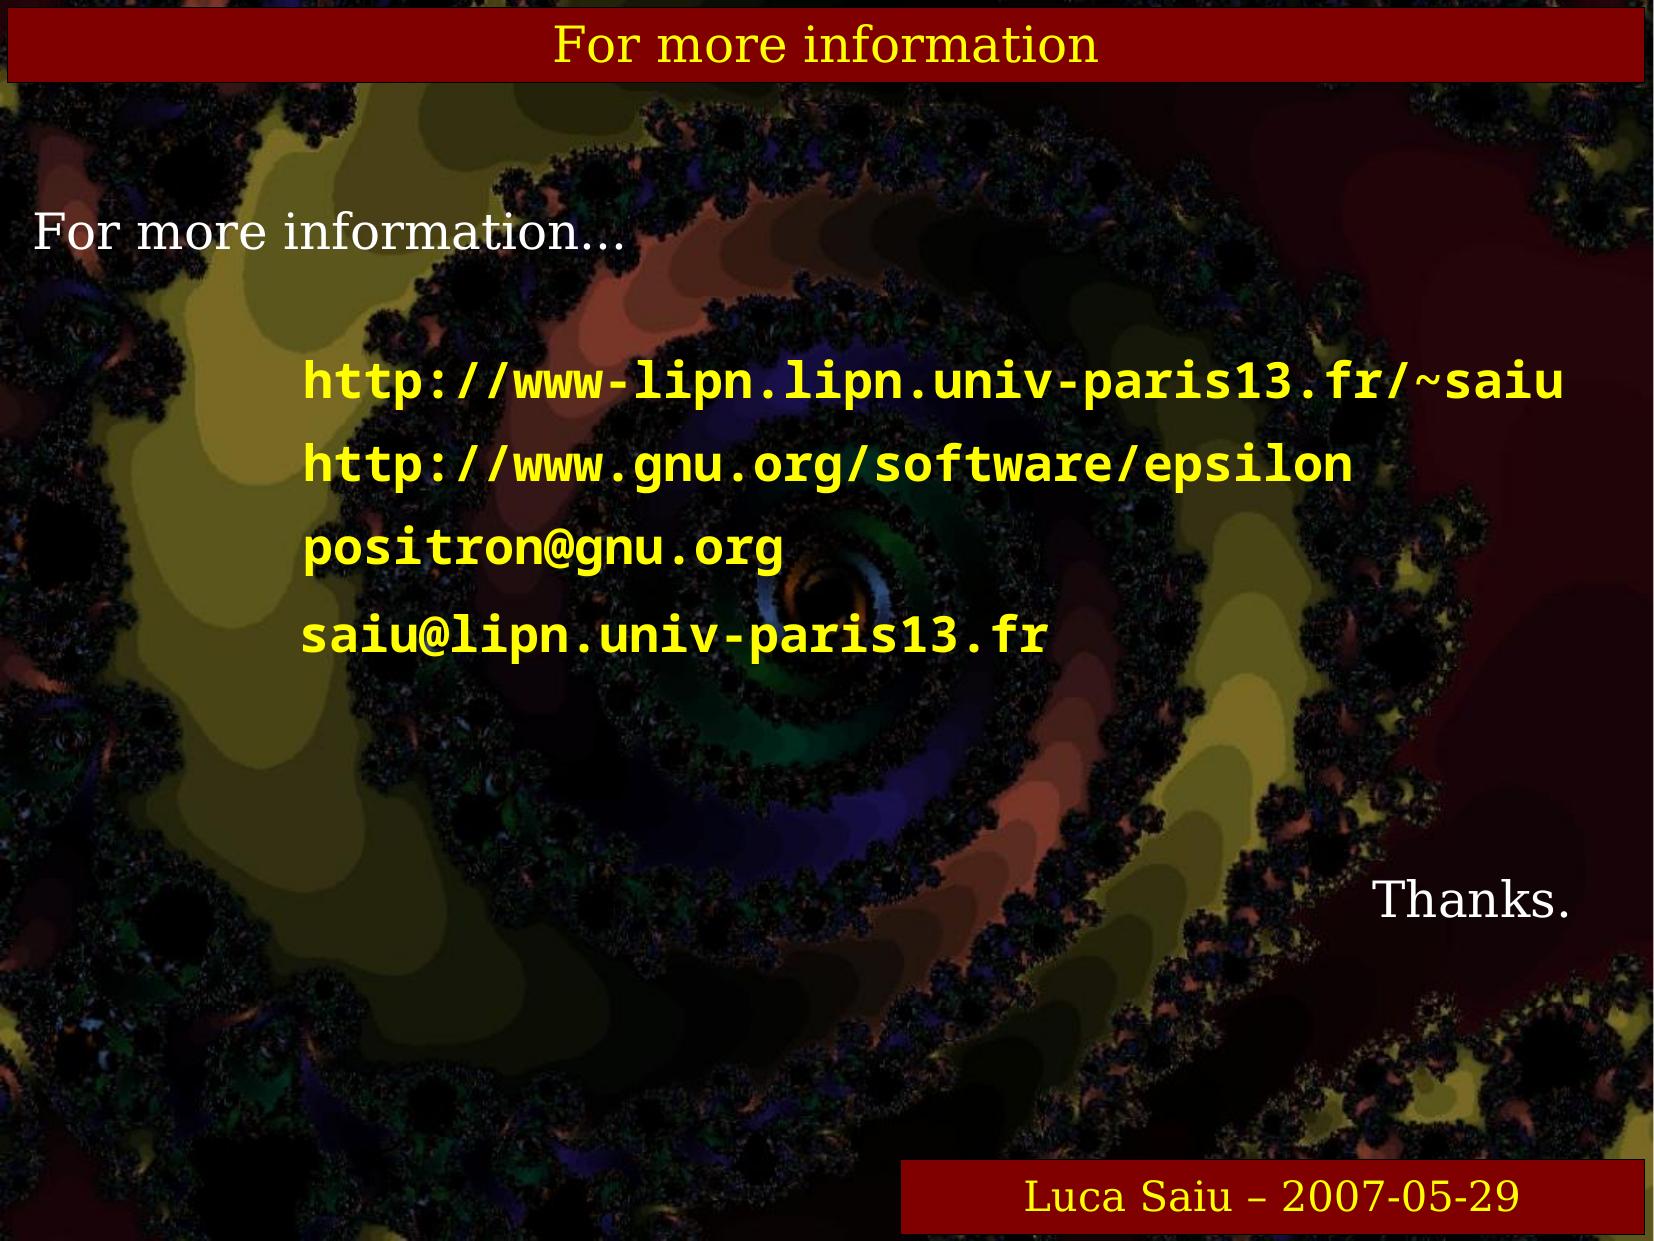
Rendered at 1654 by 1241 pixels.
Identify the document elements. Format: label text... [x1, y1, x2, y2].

text_box http://www.gnu.org/software/epsilon [203, 427, 1454, 498]
text_box http://www-lipn.lipn.univ-paris13.fr/~saiu [191, 345, 1654, 415]
text_box saiu@lipn.univ-paris13.fr [299, 599, 1593, 669]
text_box For more information [7, 7, 1645, 83]
text_box For more information... [32, 203, 1282, 262]
picture [0, 0, 1654, 1241]
text_box Luca Saiu – 2007-05-29 [900, 1159, 1645, 1235]
text_box positron@gnu.org [281, 510, 807, 581]
text_box Thanks. [1372, 870, 1604, 930]
